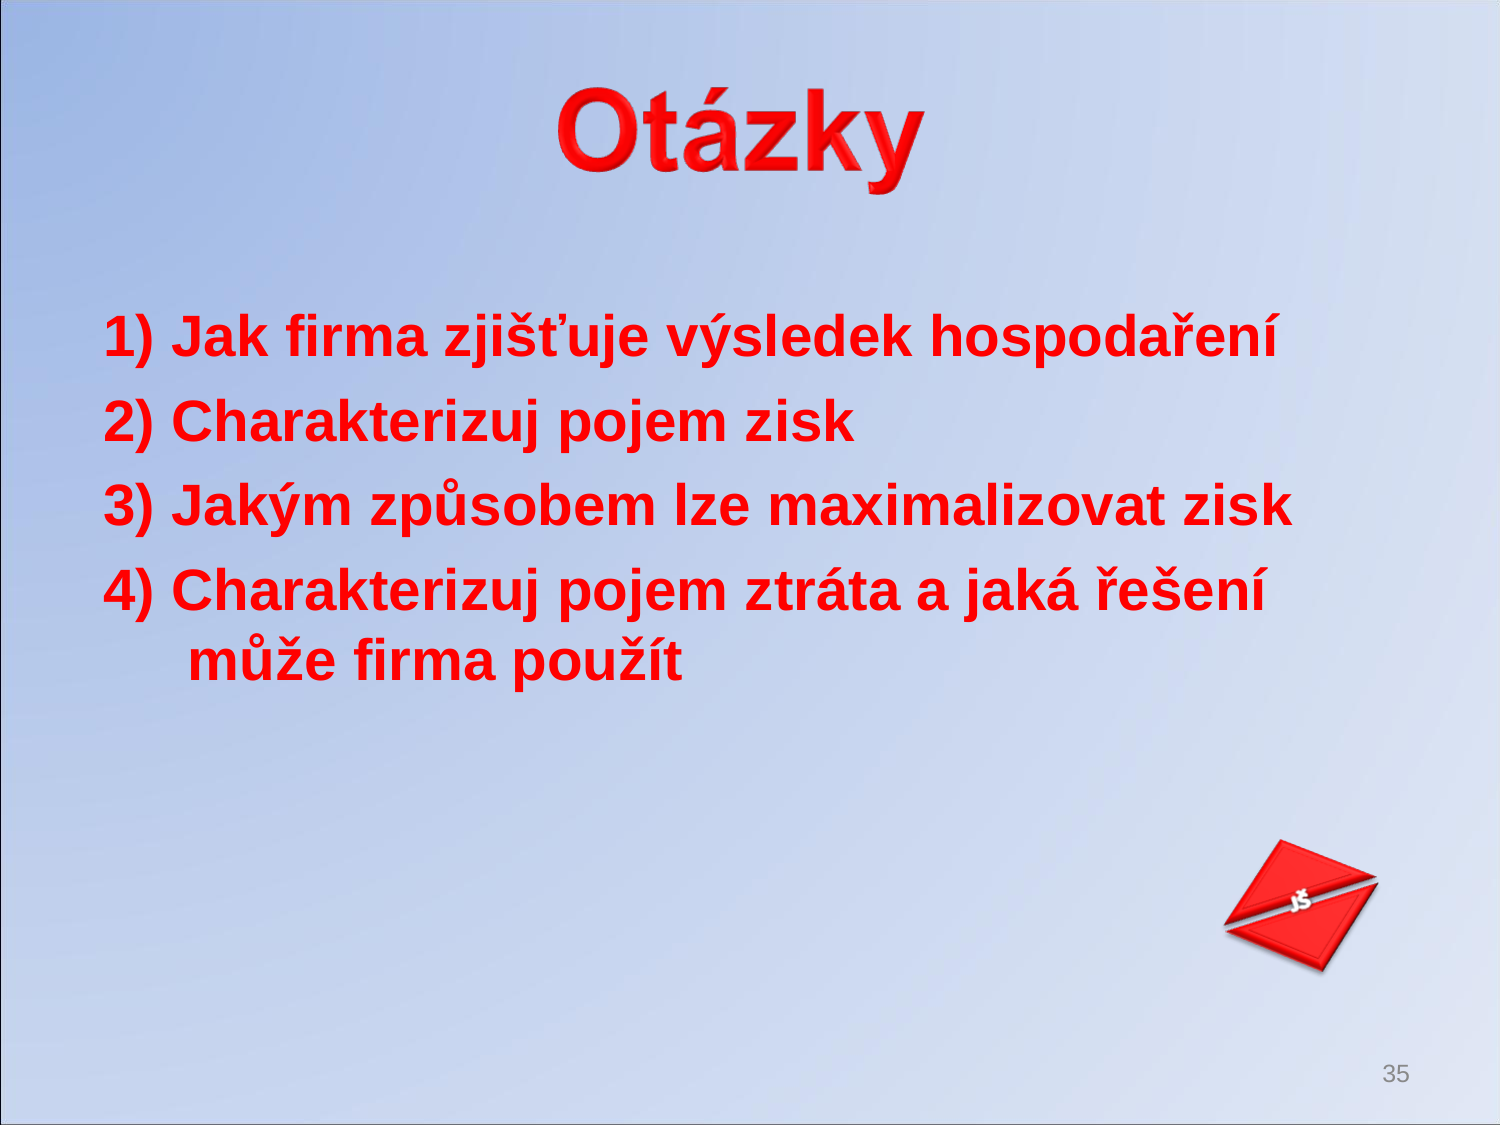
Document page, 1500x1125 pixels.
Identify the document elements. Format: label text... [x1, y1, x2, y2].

picture [0, 0, 1500, 1125]
list 1) Jak firma zjišťuje výsledek hospodaření 2) Charakterizuj pojem zisk 3) Jakým způsobem lze maximalizovat zisk 4) Charakterizuj pojem ztráta a jaká řešení může firma použít [88, 290, 1439, 955]
text_box <číslo> [1074, 1042, 1426, 1103]
